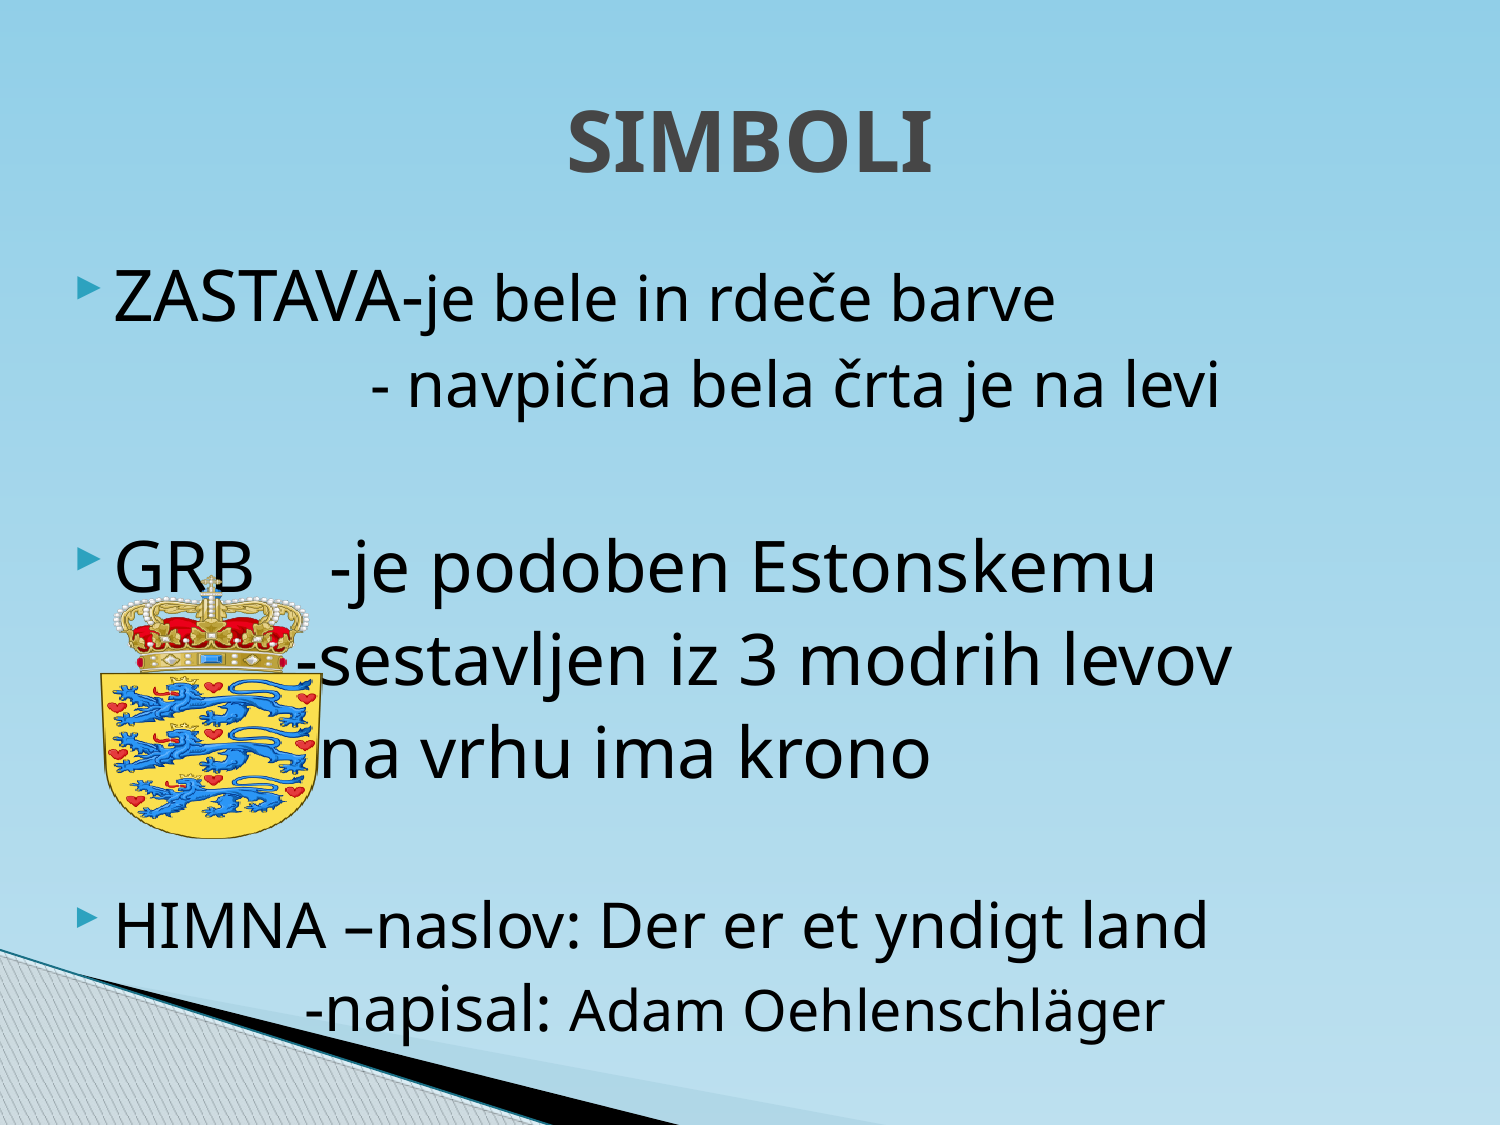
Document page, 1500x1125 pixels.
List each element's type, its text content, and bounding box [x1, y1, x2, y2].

list ZASTAVA-je bele in rdeče barve - navpična bela črta je na levi GRB -je podoben Estonskemu -sestavljen iz 3 modrih levov -na vrhu ima krono HIMNA –naslov: Der er et yndigt land -napisal: Adam Oehlenschläger [41, 242, 1471, 1059]
title SIMBOLI [75, 45, 1425, 233]
picture [100, 574, 323, 839]
